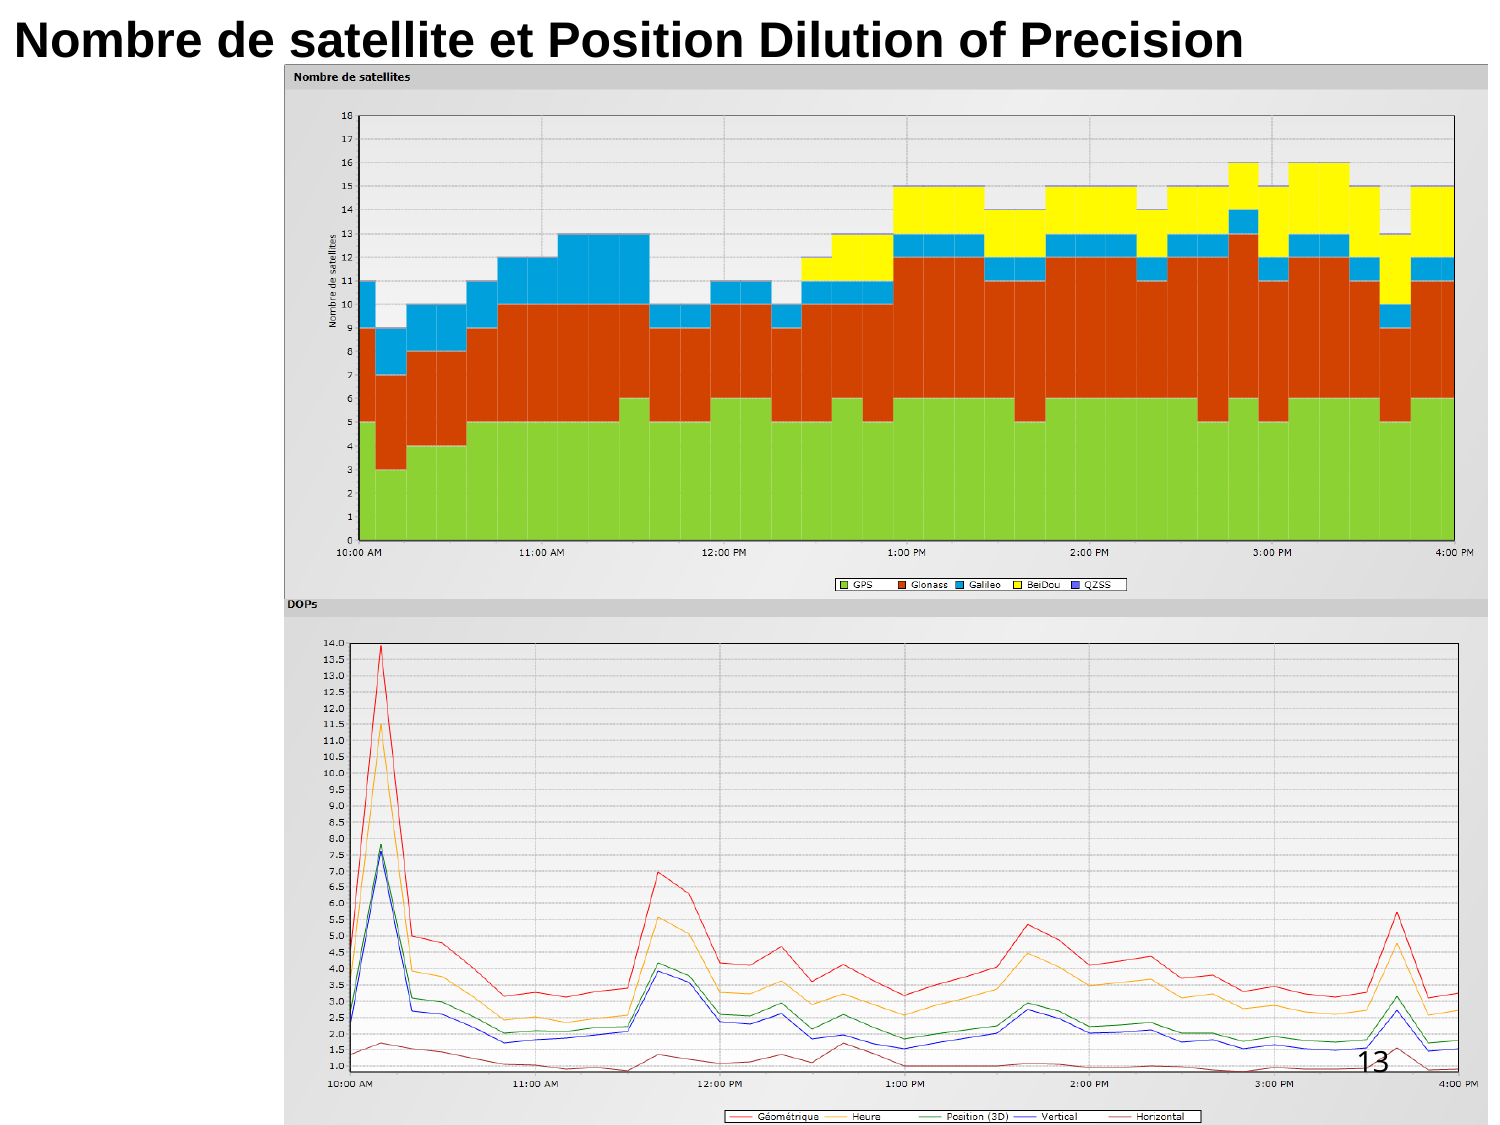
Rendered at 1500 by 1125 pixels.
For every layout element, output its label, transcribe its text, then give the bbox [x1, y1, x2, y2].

text_box <numéro> [1341, 1036, 1500, 1111]
text_box Nombre de satellite et Position Dilution of Precision [0, 0, 1261, 76]
picture [284, 64, 1488, 1125]
